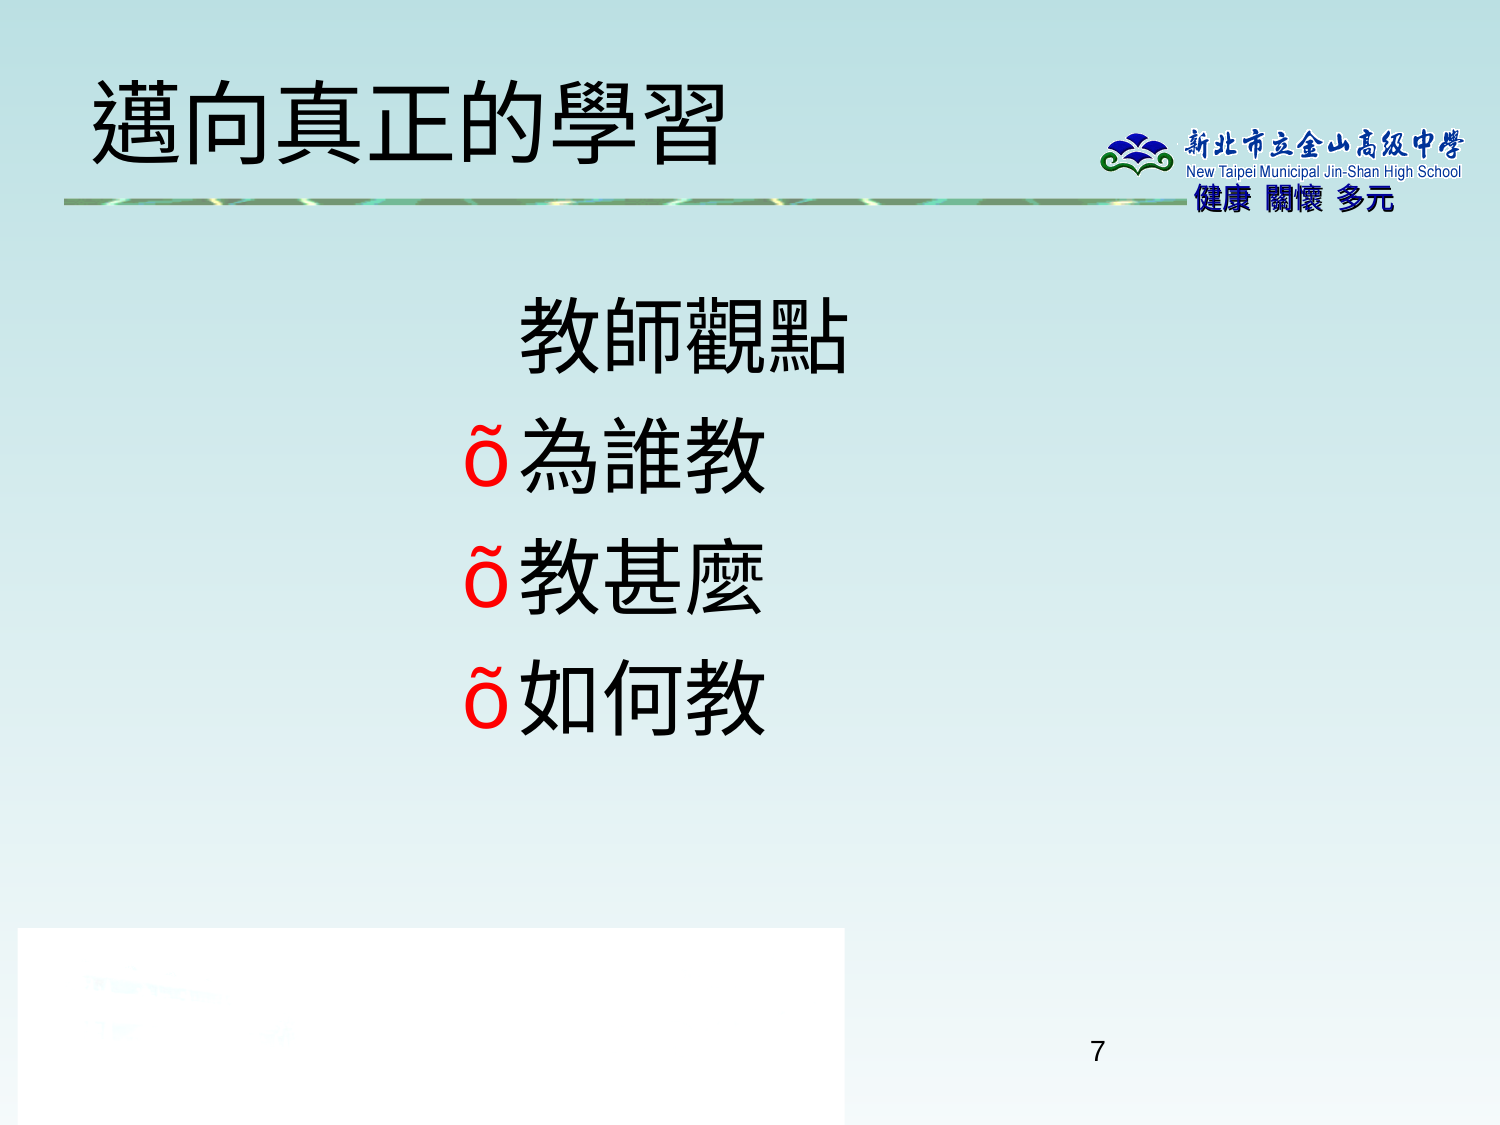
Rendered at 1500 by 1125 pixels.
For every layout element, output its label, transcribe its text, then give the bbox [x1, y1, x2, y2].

title 邁向真正的學習 [75, 45, 1426, 197]
list 教師觀點 為誰教 教甚麼 如何教 [446, 276, 1098, 840]
text_box [1074, 1024, 1426, 1103]
